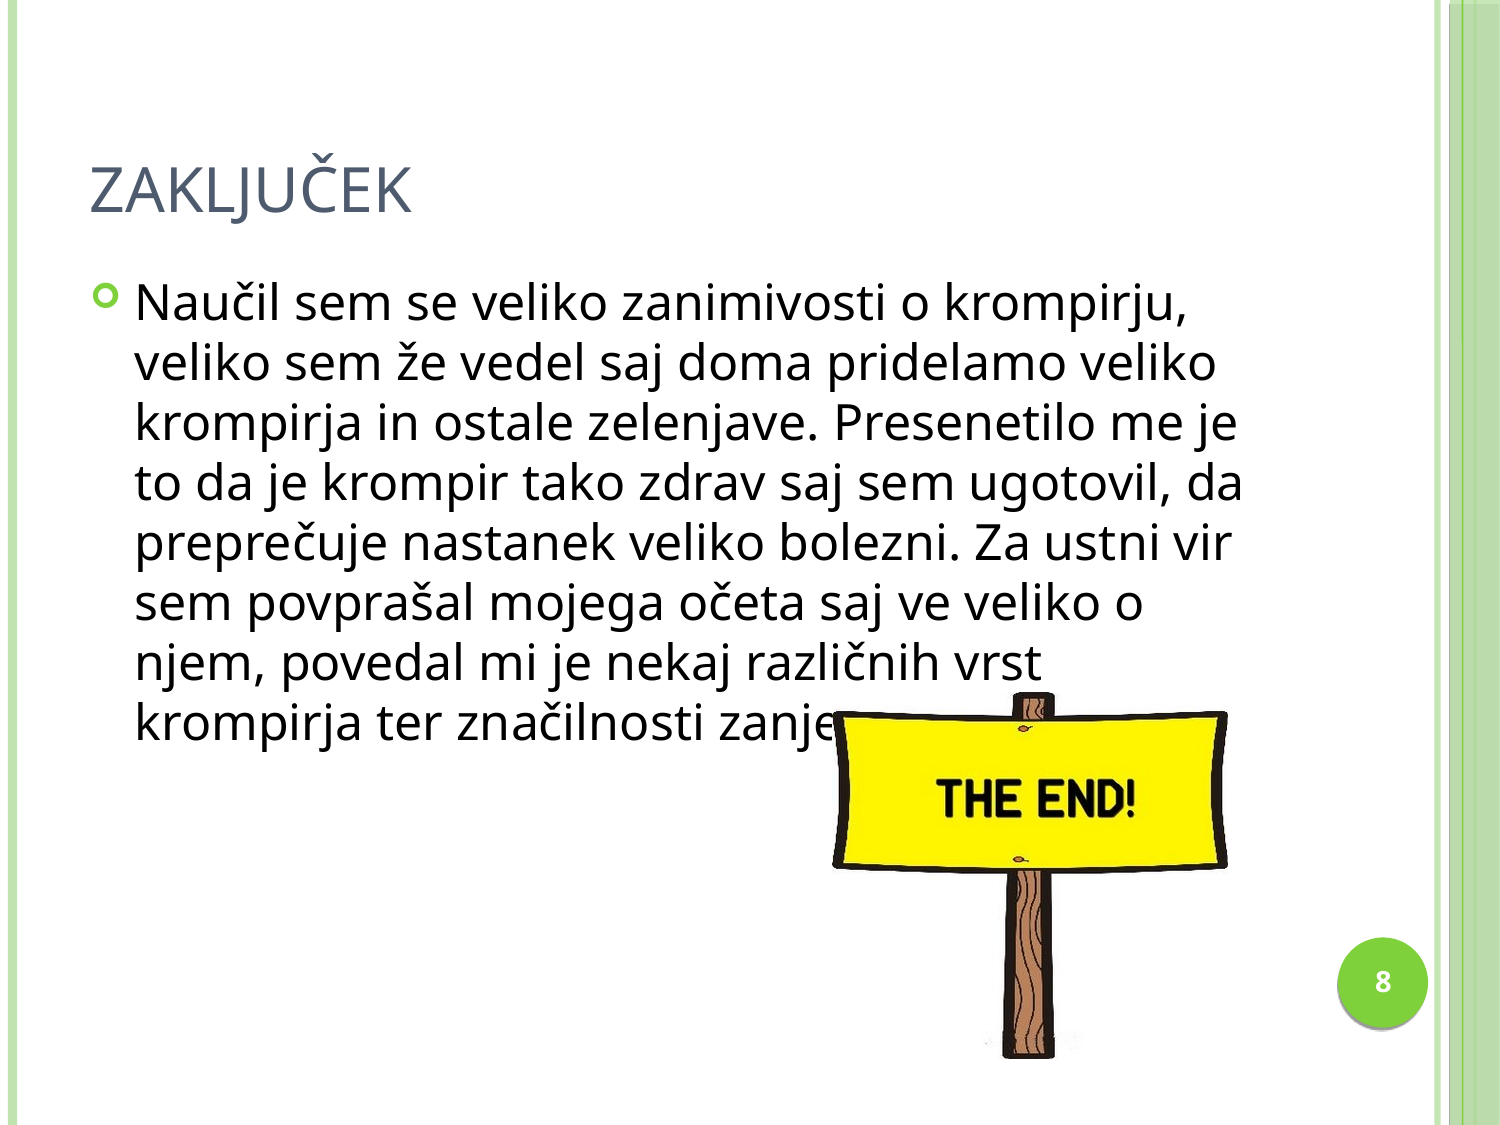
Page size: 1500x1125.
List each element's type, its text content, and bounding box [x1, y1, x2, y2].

list Naučil sem se veliko zanimivosti o krompirju, veliko sem že vedel saj doma pridelamo veliko krompirja in ostale zelenjave. Presenetilo me je to da je krompir tako zdrav saj sem ugotovil, da preprečuje nastanek veliko bolezni. Za ustni vir sem povprašal mojega očeta saj ve veliko o njem, povedal mi je nekaj različnih vrst krompirja ter značilnosti zanje. [75, 262, 1300, 1062]
title Zaključek [75, 45, 1300, 233]
slide_number <number> [1333, 940, 1434, 1026]
picture [832, 692, 1228, 1059]
